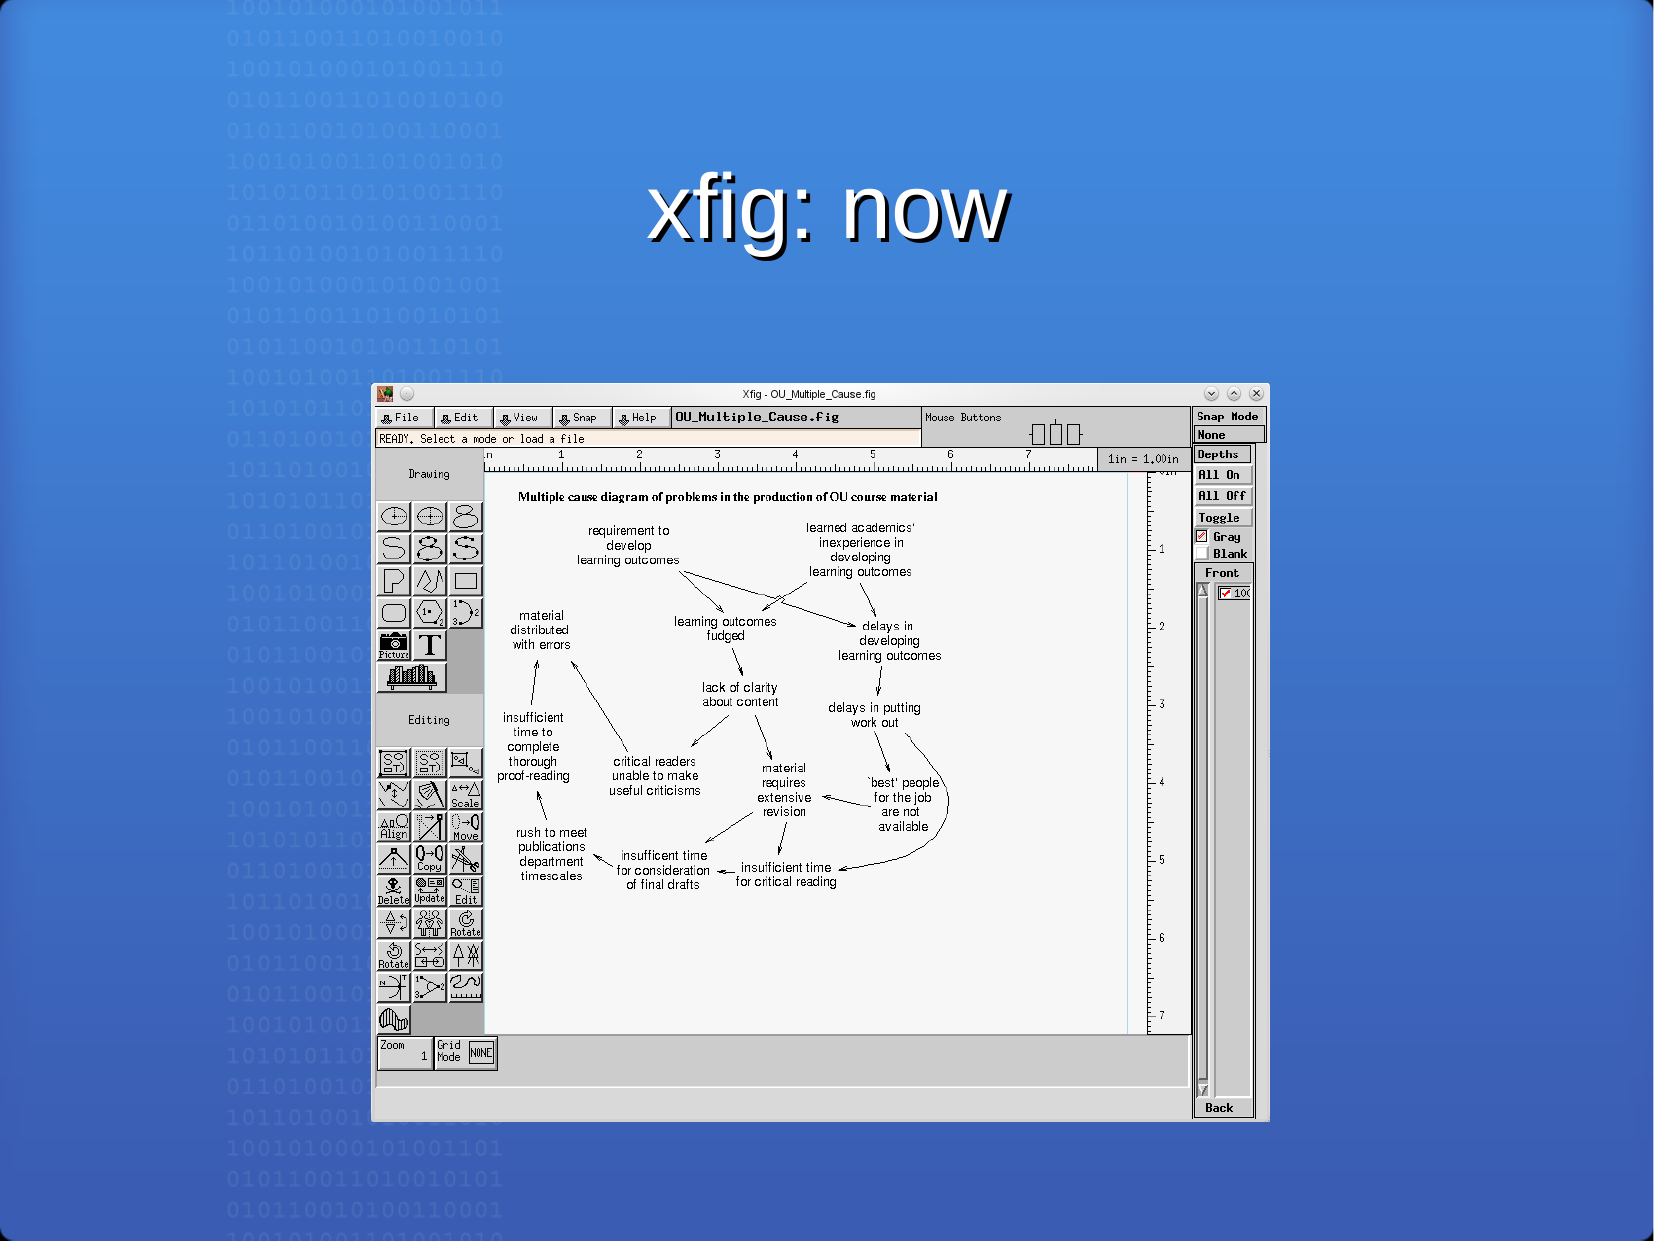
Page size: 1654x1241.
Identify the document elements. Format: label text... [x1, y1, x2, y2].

title xfig: now [121, 110, 1534, 303]
chart [121, 344, 1534, 1127]
picture [0, 0, 1654, 1241]
